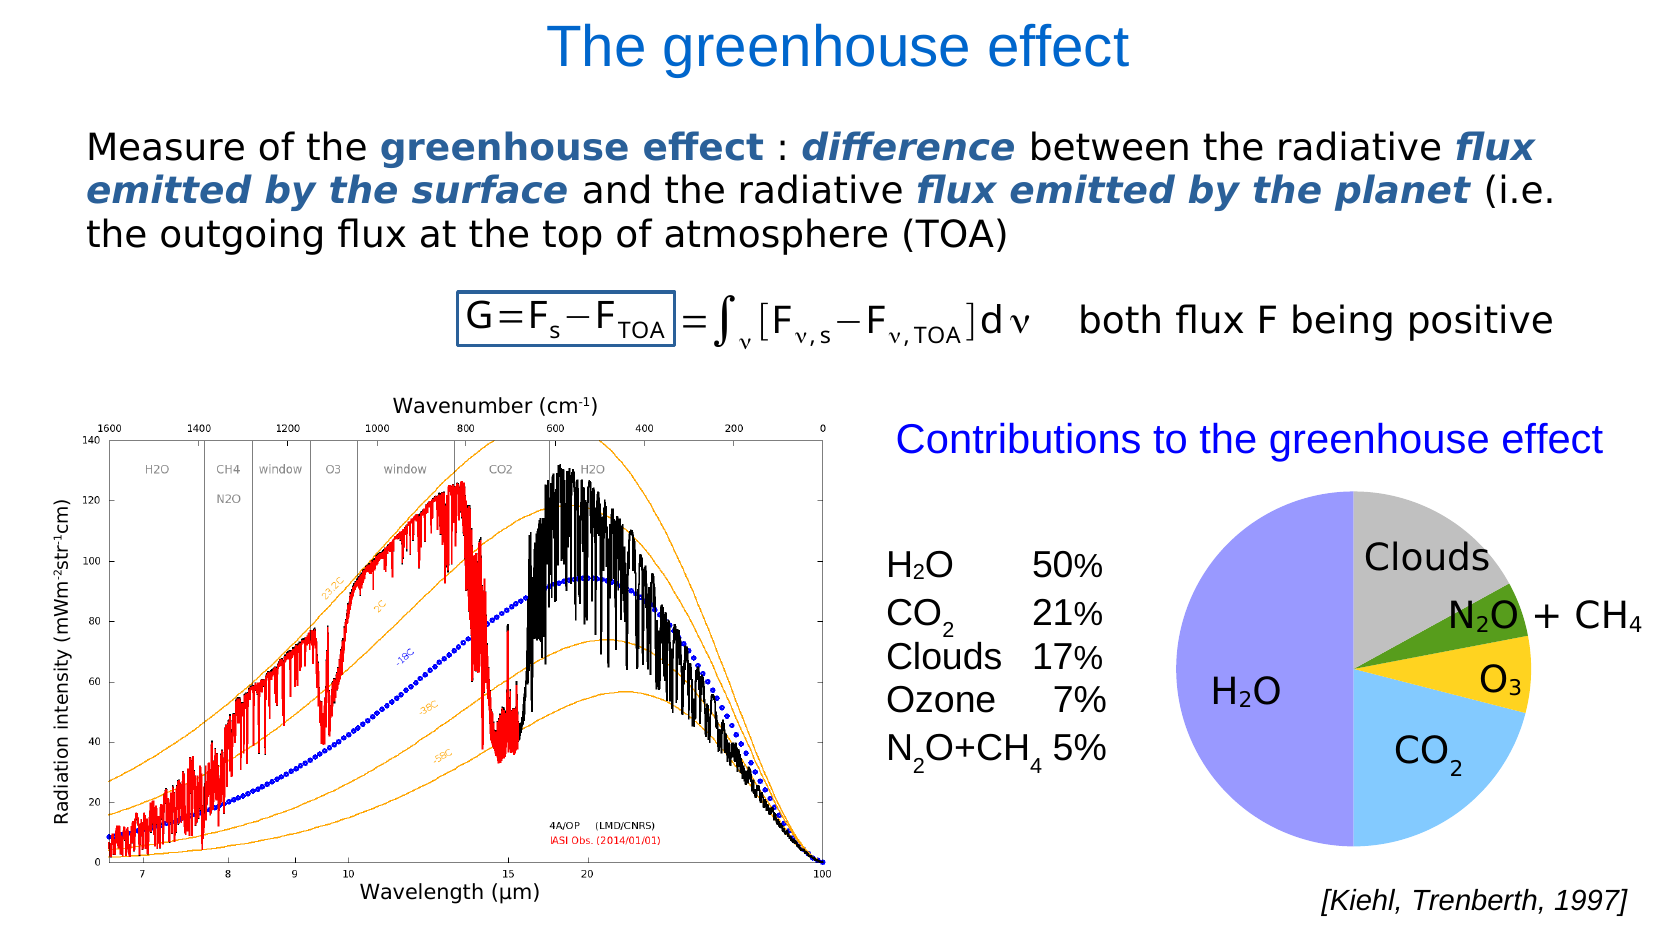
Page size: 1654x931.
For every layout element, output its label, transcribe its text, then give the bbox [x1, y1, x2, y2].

list H2O 50% CO2 21% Clouds 17% Ozone 7% N2O+CH4 5% [871, 542, 1148, 777]
text_box O3 [1464, 649, 1603, 739]
text_box Measure of the greenhouse effect : difference between the radiative flux emitted by the surface and the radiative flux emitted by the planet (i.e. the outgoing flux at the top of atmosphere (TOA) [71, 118, 1604, 278]
text_box Clouds [1284, 493, 1571, 587]
chart [459, 292, 1037, 352]
text_box Radiation intensity (mWm-2str-1cm) [49, 425, 73, 900]
text_box Wavenumber (cm-1) [290, 392, 701, 419]
text_box both flux F being positive [1063, 291, 1610, 350]
text_box Contributions to the greenhouse effect [859, 404, 1640, 470]
picture [53, 415, 843, 900]
text_box H2O [1195, 627, 1335, 722]
text_box CO2 [1300, 730, 1494, 806]
text_box [Kiehl, Trenberth, 1997] [1119, 876, 1643, 924]
text_box Wavelength (μm) [311, 879, 589, 905]
text_box The greenhouse effect [71, 0, 1606, 79]
chart [1025, 478, 1654, 861]
text_box N2O + CH4 [1433, 586, 1654, 646]
